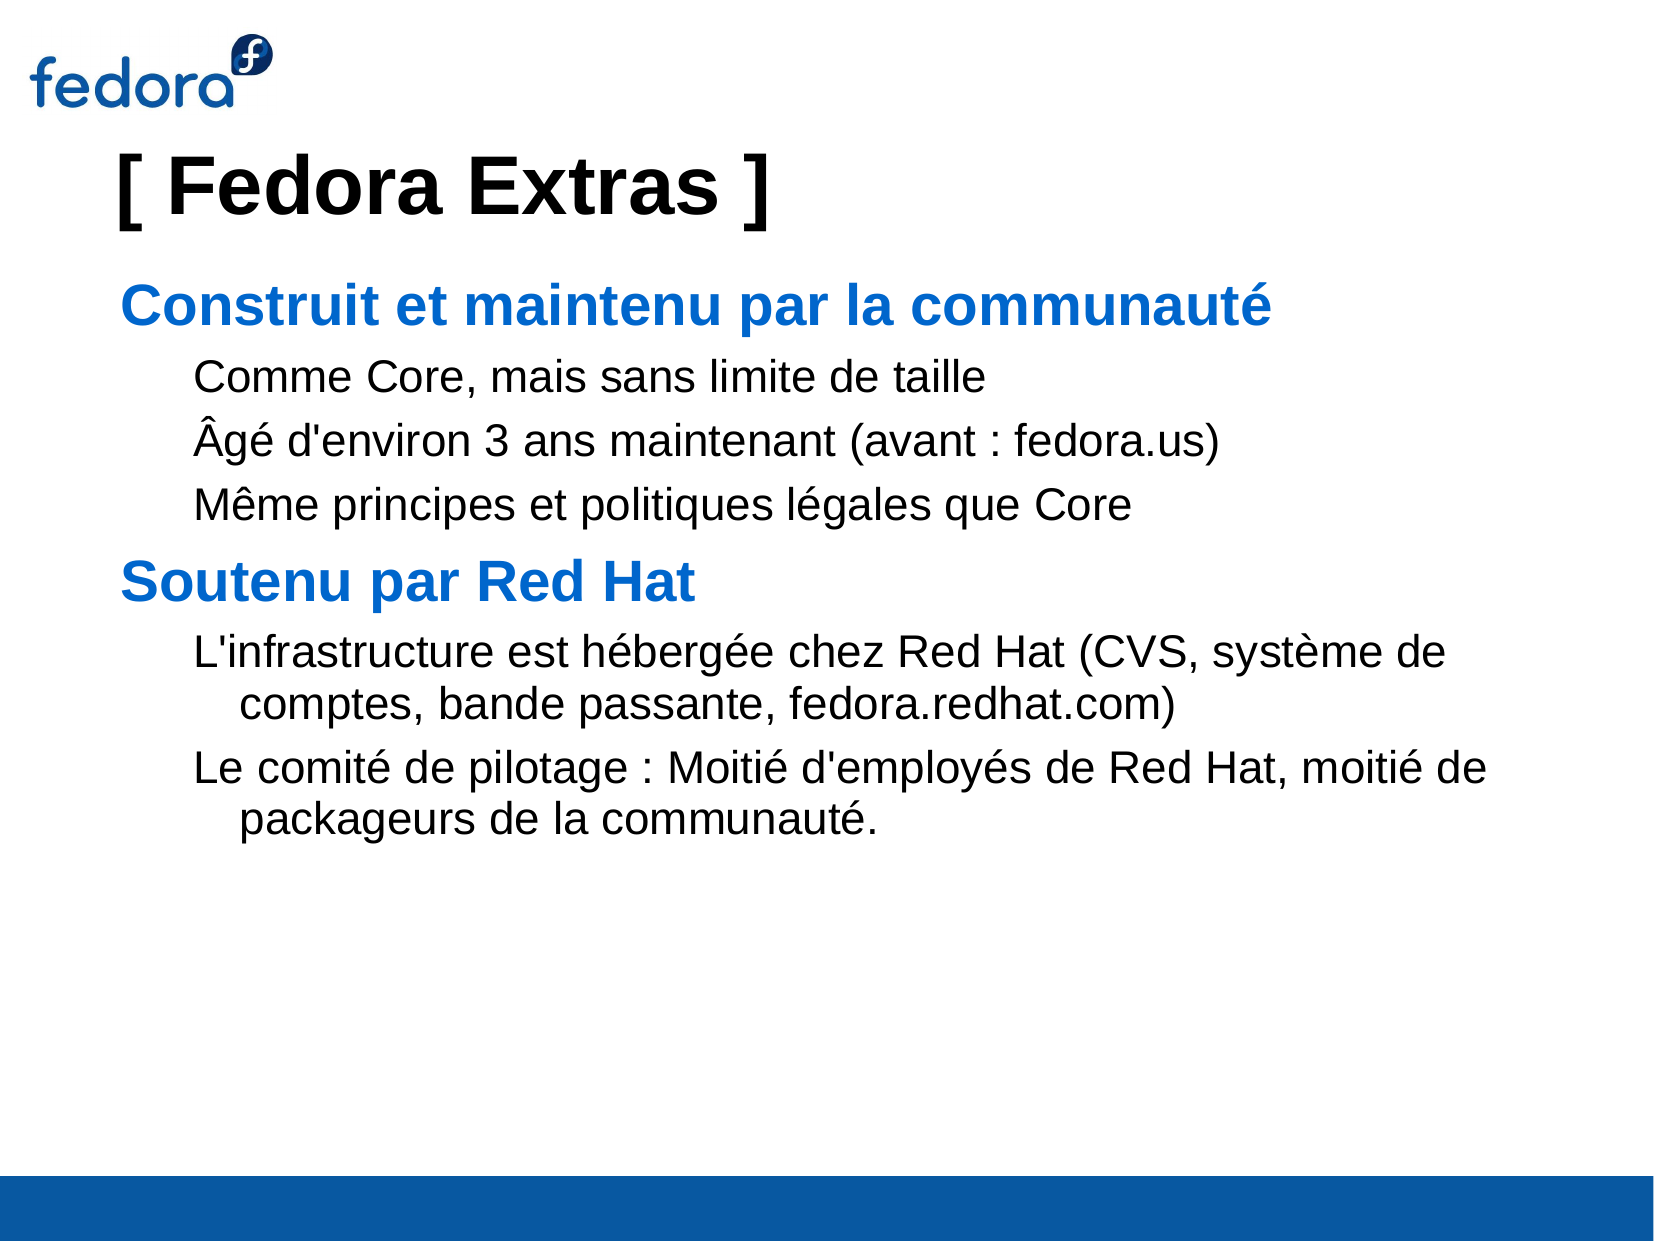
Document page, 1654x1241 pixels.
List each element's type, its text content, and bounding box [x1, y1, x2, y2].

picture [22, 27, 277, 115]
picture [0, 1176, 1654, 1241]
list Construit et maintenu par la communauté Comme Core, mais sans limite de taille Âgé d'environ 3 ans maintenant (avant : fedora.us) Même principes et politiques légales que Core Soutenu par Red Hat L'infrastructure est hébergée chez Red Hat (CVS, système de comptes, bande passante, fedora.redhat.com) Le comité de pilotage : Moitié d'employés de Red Hat, moitié de packageurs de la communauté. [118, 272, 1523, 1141]
title [ Fedora Extras ] [115, 122, 1521, 249]
